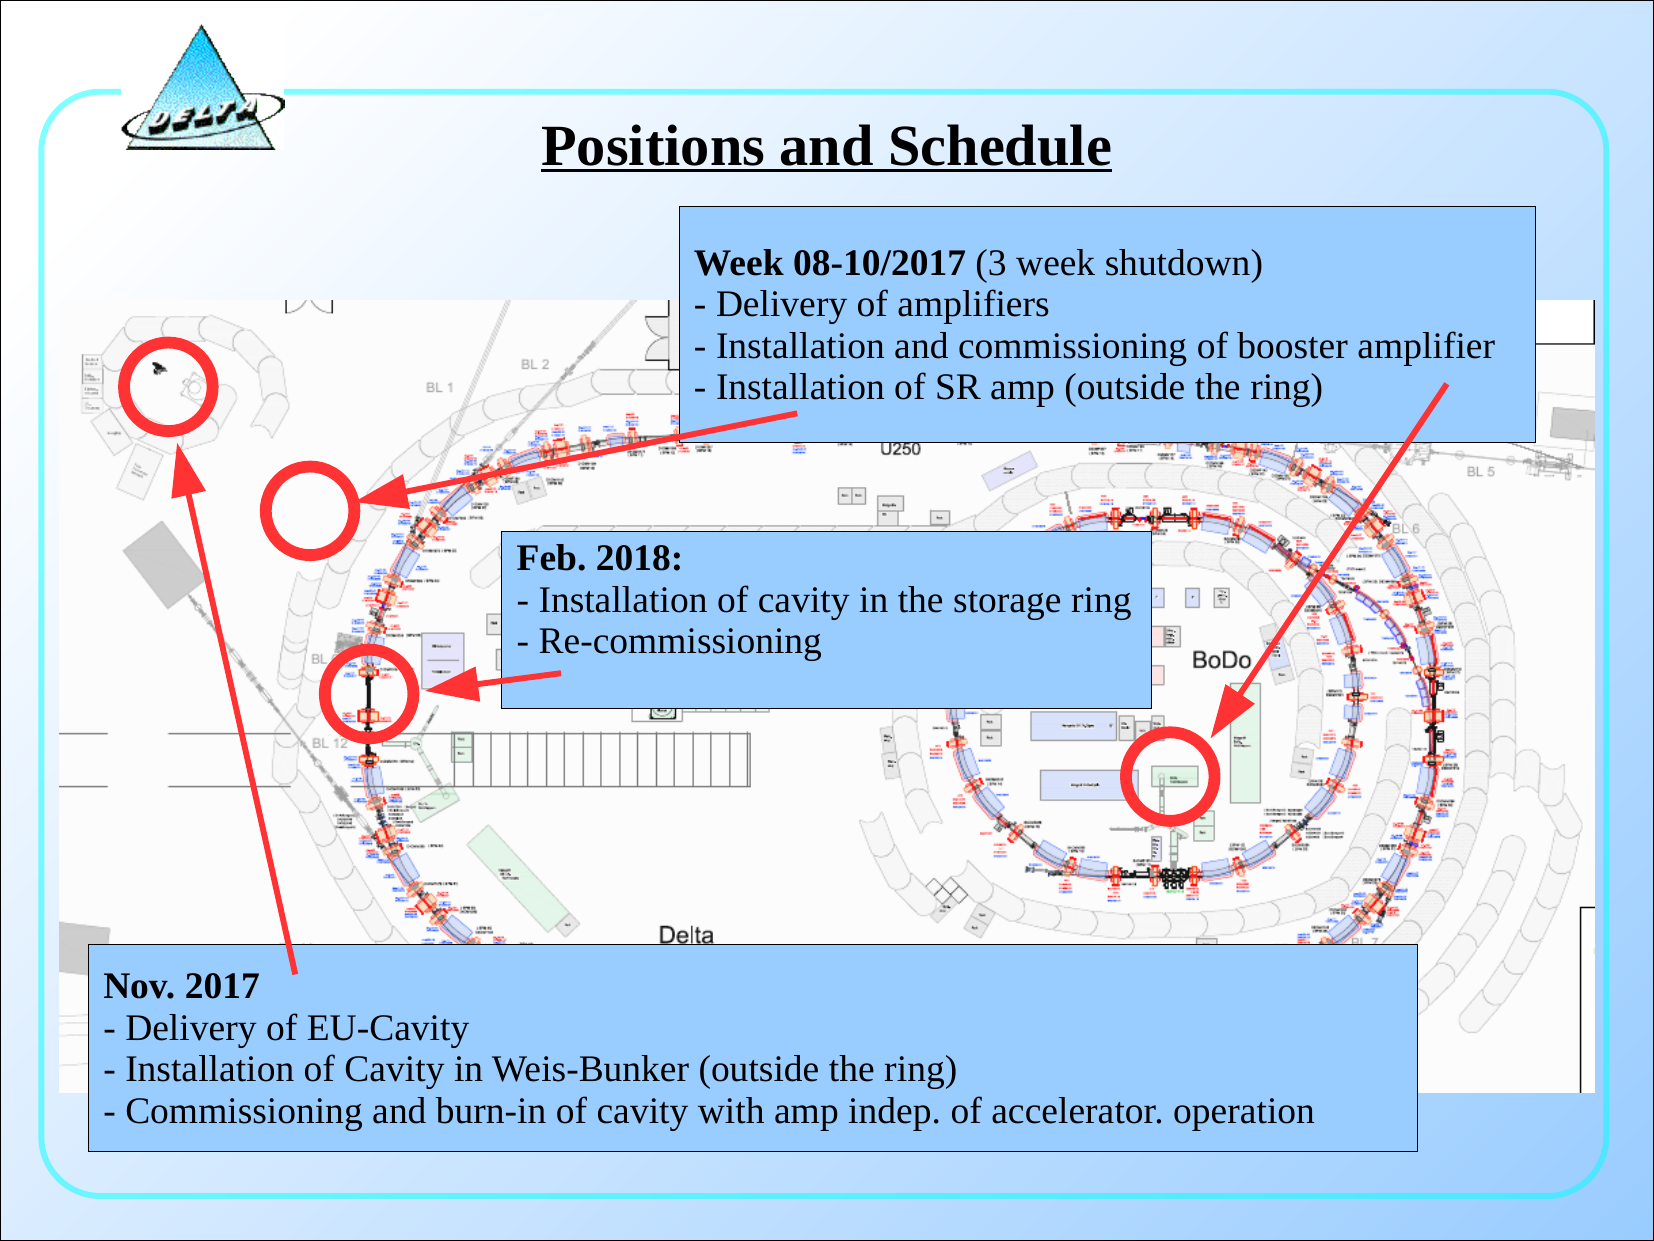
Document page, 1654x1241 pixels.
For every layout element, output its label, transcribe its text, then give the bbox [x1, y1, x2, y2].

picture [120, 23, 285, 150]
text_box Week 08-10/2017 (3 week shutdown) - Delivery of amplifiers - Installation and commissioning of booster amplifier - Installation of SR amp (outside the ring) [679, 206, 1536, 443]
picture [59, 300, 1595, 1093]
text_box [0, 0, 1654, 1241]
picture [272, 473, 348, 549]
text_box Nov. 2017 - Delivery of EU-Cavity - Installation of Cavity in Weis-Bunker (outside the ring) - Commissioning and burn-in of cavity with amp indep. of accelerator. operation [88, 944, 1418, 1152]
text_box Positions and Schedule [526, 106, 1128, 187]
text_box Feb. 2018: - Installation of cavity in the storage ring - Re-commissioning [501, 531, 1152, 709]
